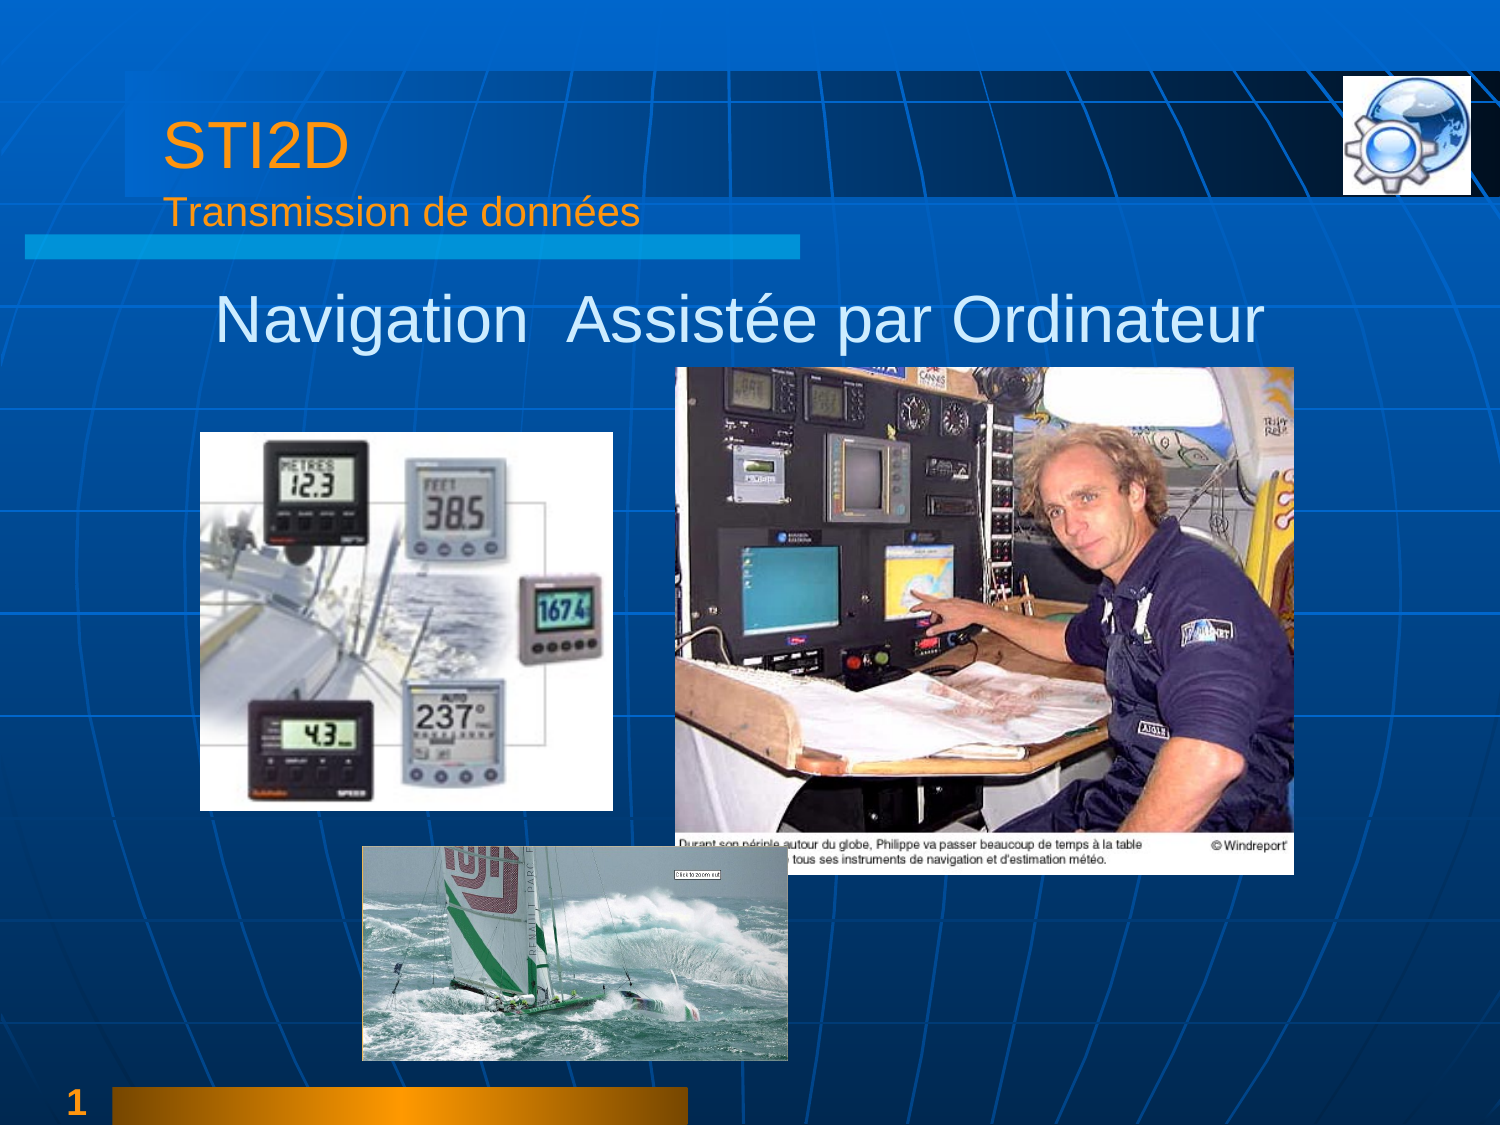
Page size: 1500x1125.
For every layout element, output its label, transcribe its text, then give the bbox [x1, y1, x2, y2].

picture [1343, 76, 1471, 195]
picture [200, 432, 613, 811]
title Navigation Assistée par Ordinateur [75, 222, 1426, 410]
picture [362, 410, 1294, 1061]
